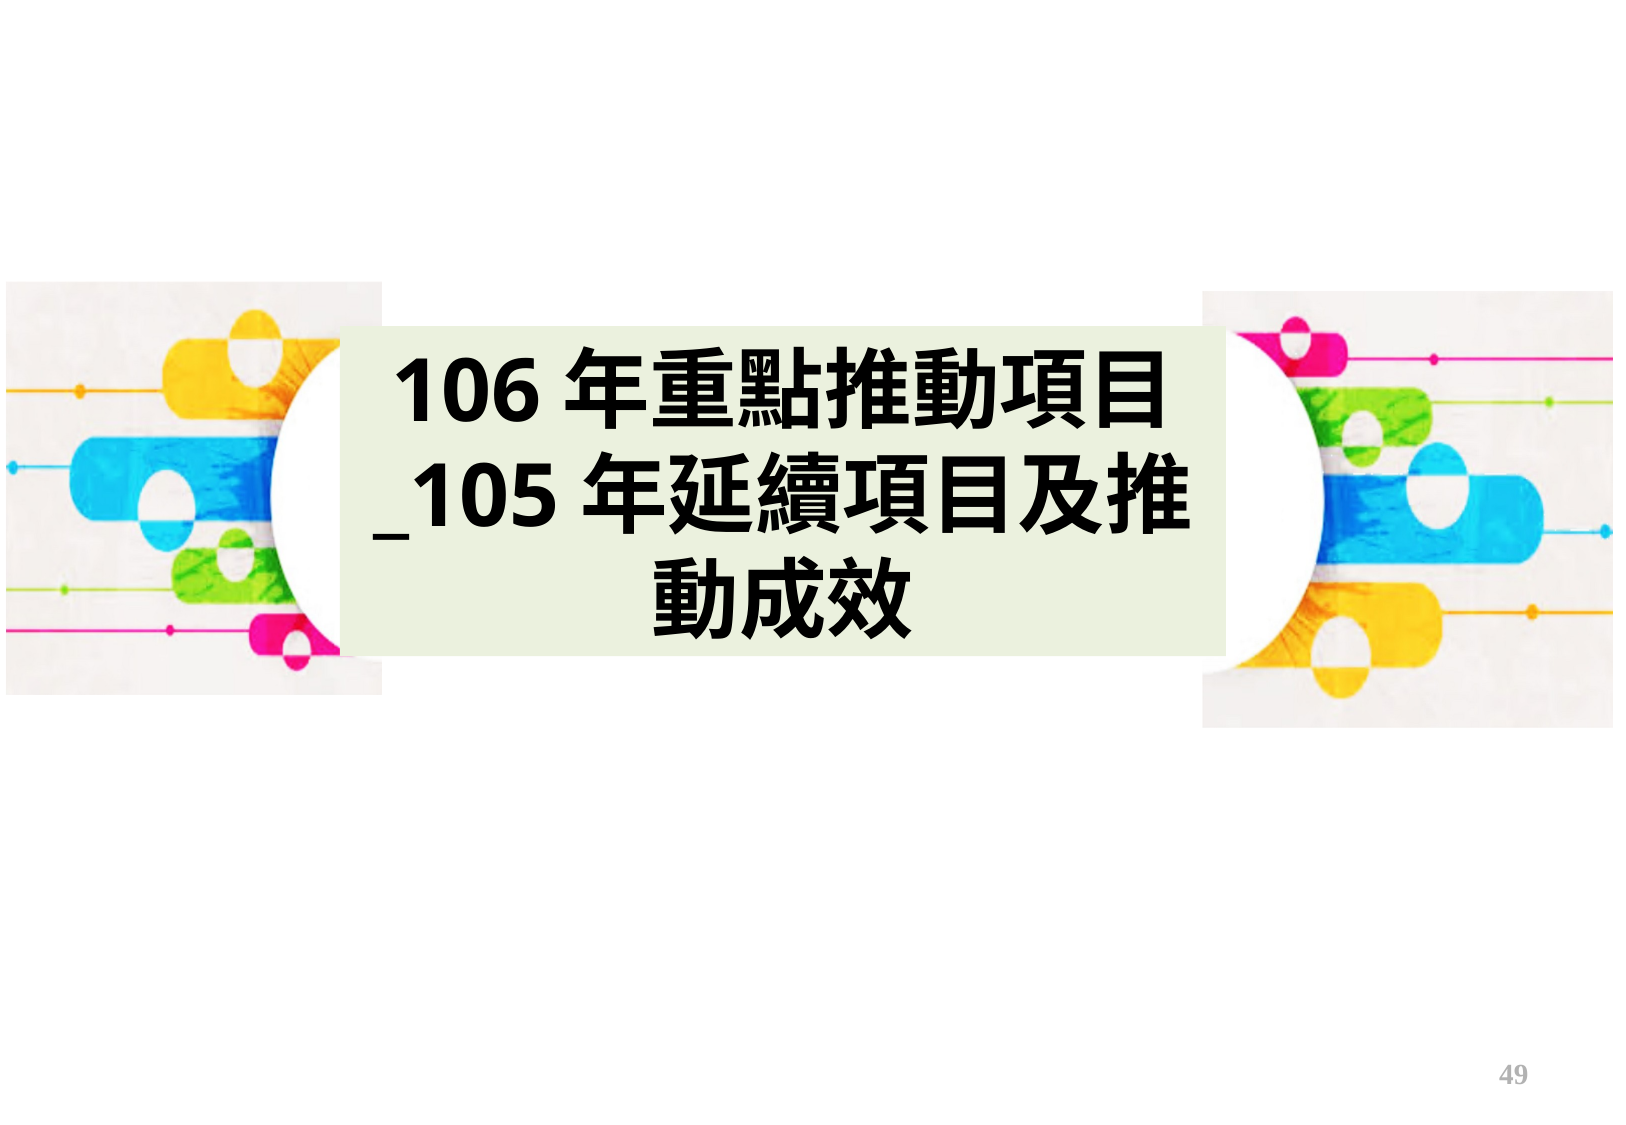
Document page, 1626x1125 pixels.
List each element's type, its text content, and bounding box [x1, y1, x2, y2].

slide_number <編號> [1164, 1042, 1544, 1103]
picture [1203, 292, 1613, 727]
text_box 106年重點推動項目 _105年延續項目及推動成效 [339, 326, 1226, 657]
picture [7, 283, 382, 694]
